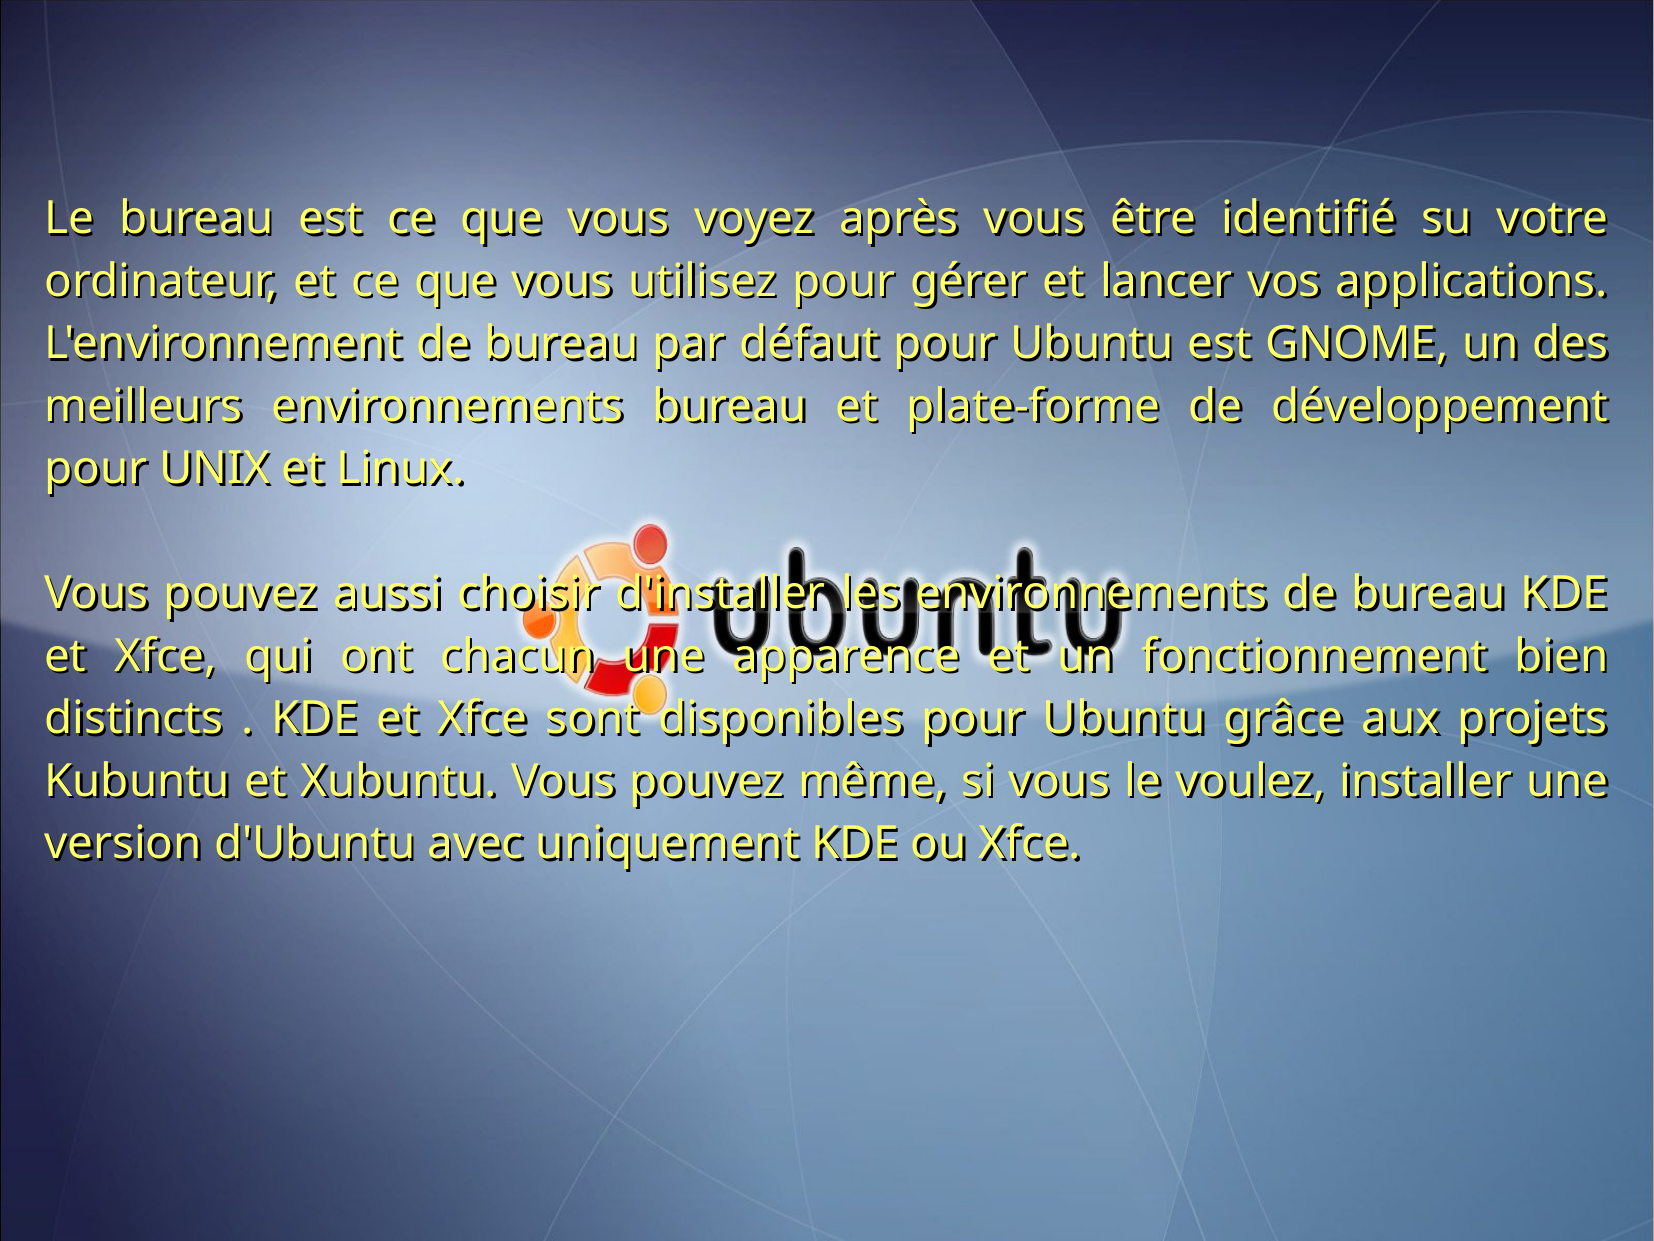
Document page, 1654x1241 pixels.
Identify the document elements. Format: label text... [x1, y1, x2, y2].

text_box Le bureau est ce que vous voyez après vous être identifié su votre ordinateur, et ce que vous utilisez pour gérer et lancer vos applications. L'environnement de bureau par défaut pour Ubuntu est GNOME, un des meilleurs environnements bureau et plate-forme de développement pour UNIX et Linux. Vous pouvez aussi choisir d'installer les environnements de bureau KDE et Xfce, qui ont chacun une apparence et un fonctionnement bien distincts . KDE et Xfce sont disponibles pour Ubuntu grâce aux projets Kubuntu et Xubuntu. Vous pouvez même, si vous le voulez, installer une version d'Ubuntu avec uniquement KDE ou Xfce. [29, 177, 1625, 1208]
picture [0, 0, 1654, 1241]
